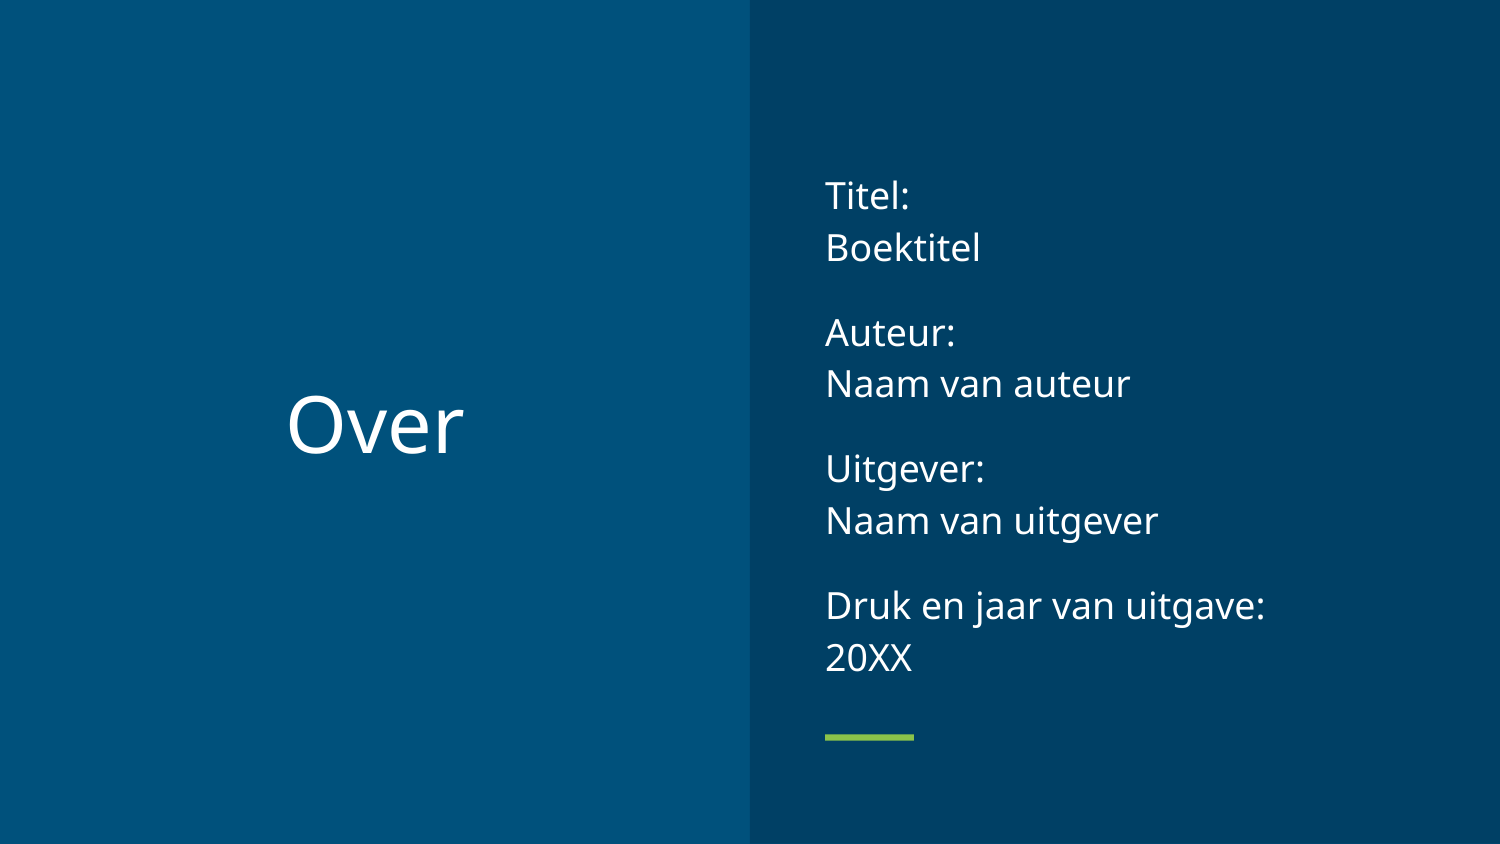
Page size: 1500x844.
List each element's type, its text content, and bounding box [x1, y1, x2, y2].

title Over [43, 313, 708, 530]
list Titel: Boektitel Auteur: Naam van auteur Uitgever: Naam van uitgever Druk en jaar van uitgave: 20XX [810, 118, 1440, 725]
